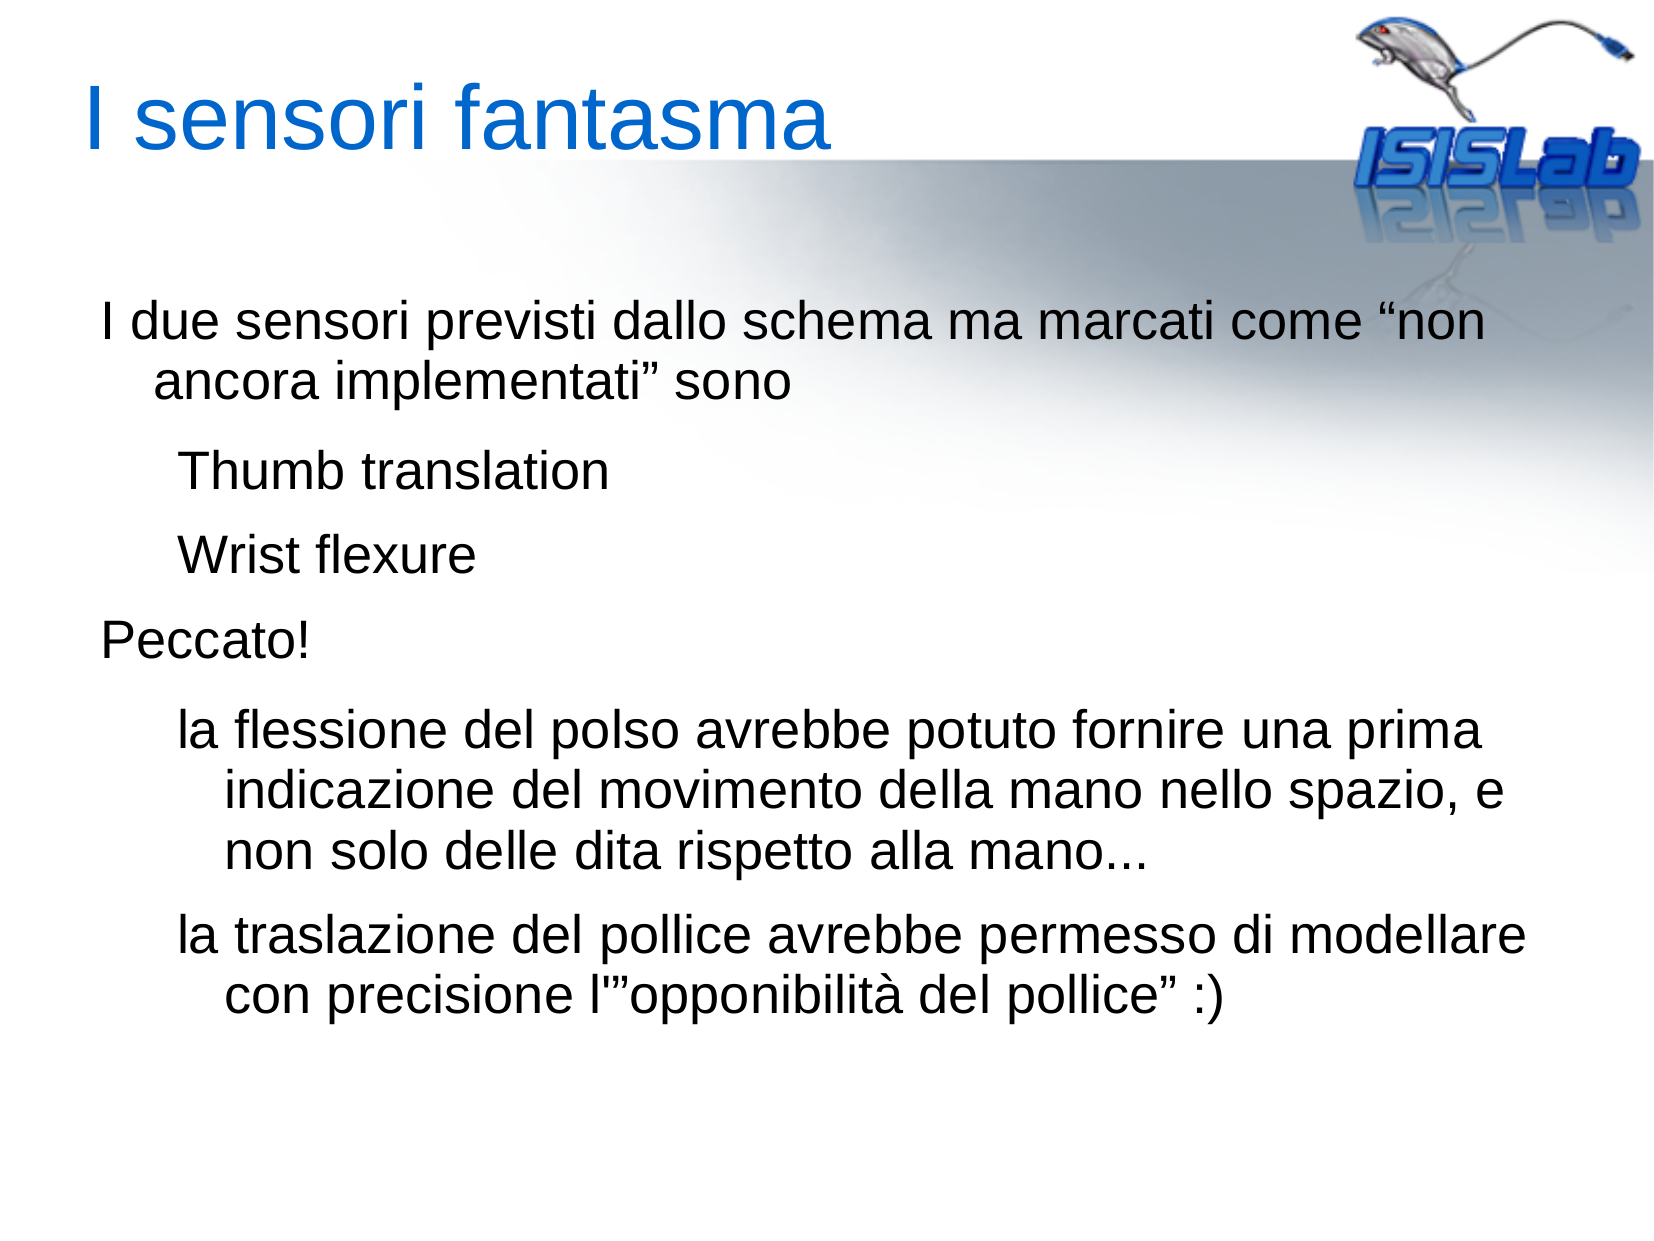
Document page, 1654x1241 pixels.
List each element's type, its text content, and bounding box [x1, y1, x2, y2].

list I due sensori previsti dallo schema ma marcati come “non ancora implementati” sono Thumb translation Wrist flexure Peccato! la flessione del polso avrebbe potuto fornire una prima indicazione del movimento della mano nello spazio, e non solo delle dita rispetto alla mano... la traslazione del pollice avrebbe permesso di modellare con precisione l'”opponibilità del pollice” :) [82, 290, 1571, 1094]
picture [0, 0, 1654, 1241]
title I sensori fantasma [82, 13, 1571, 222]
